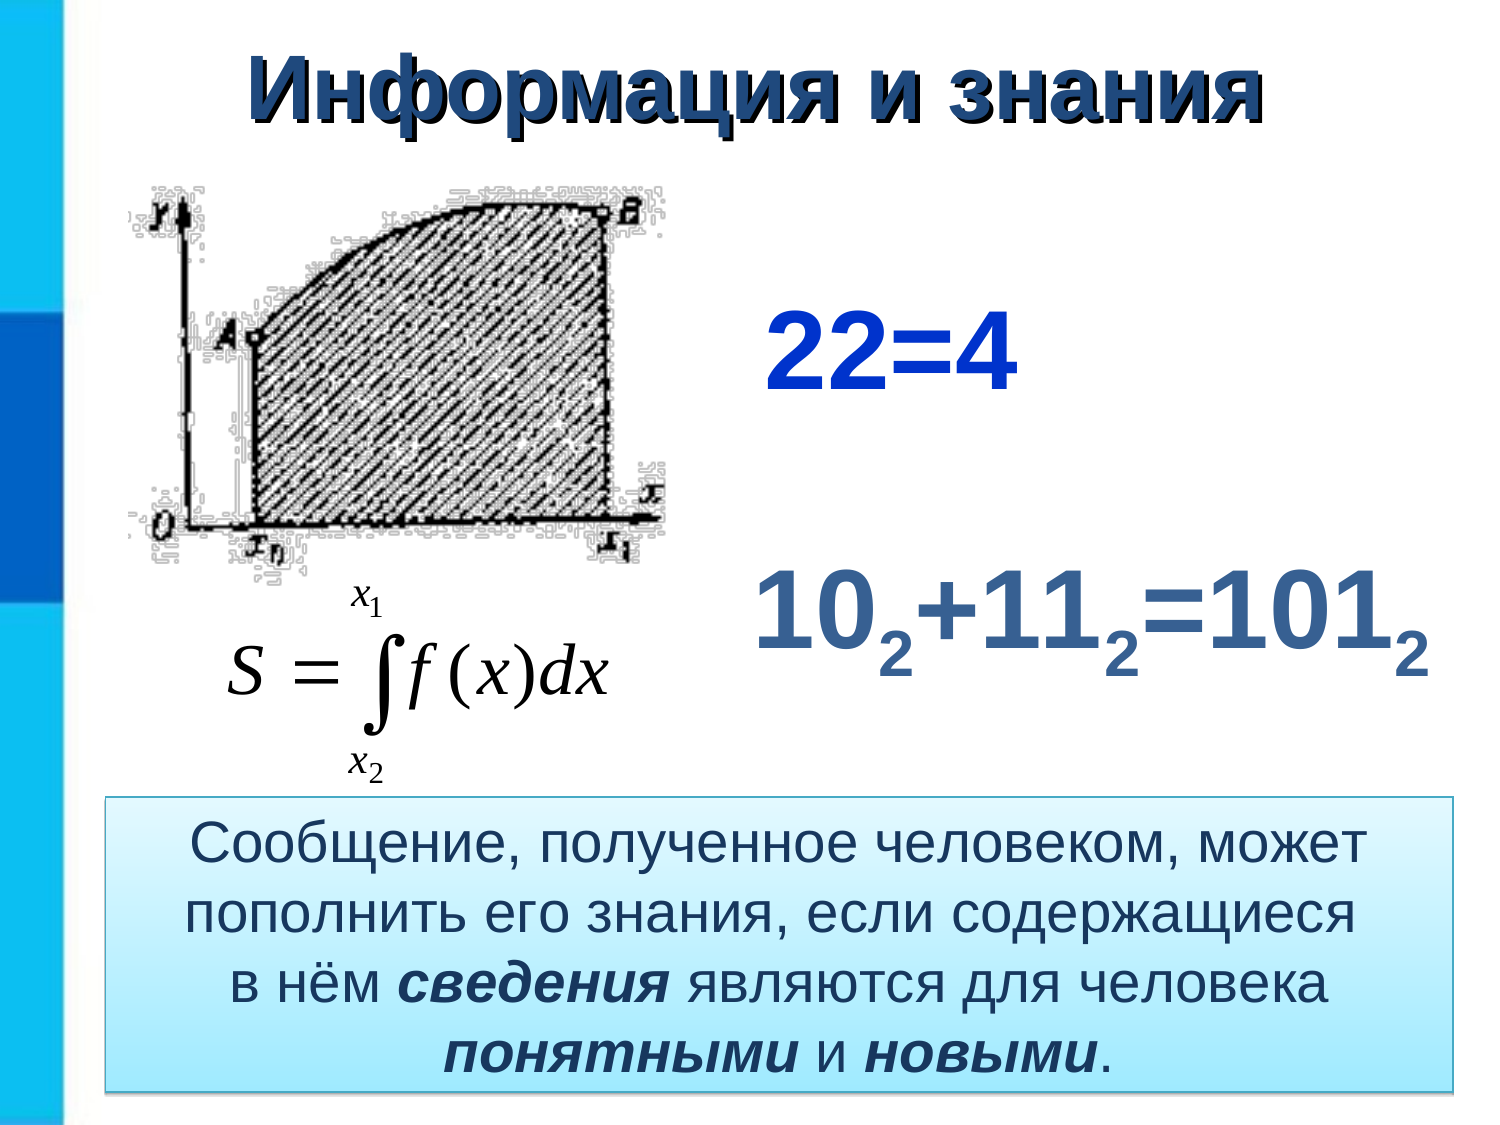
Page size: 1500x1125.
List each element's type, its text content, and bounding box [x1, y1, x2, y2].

title Информация и знания [128, 30, 1383, 135]
text_box 22=4 [750, 269, 1219, 420]
picture [0, 0, 1500, 1125]
text_box Сообщение, полученное человеком, может пополнить его знания, если содержащиеся в нём сведения являются для человека понятными и новыми. [105, 796, 1454, 1093]
text_box 102+112=1012 [738, 528, 1477, 698]
